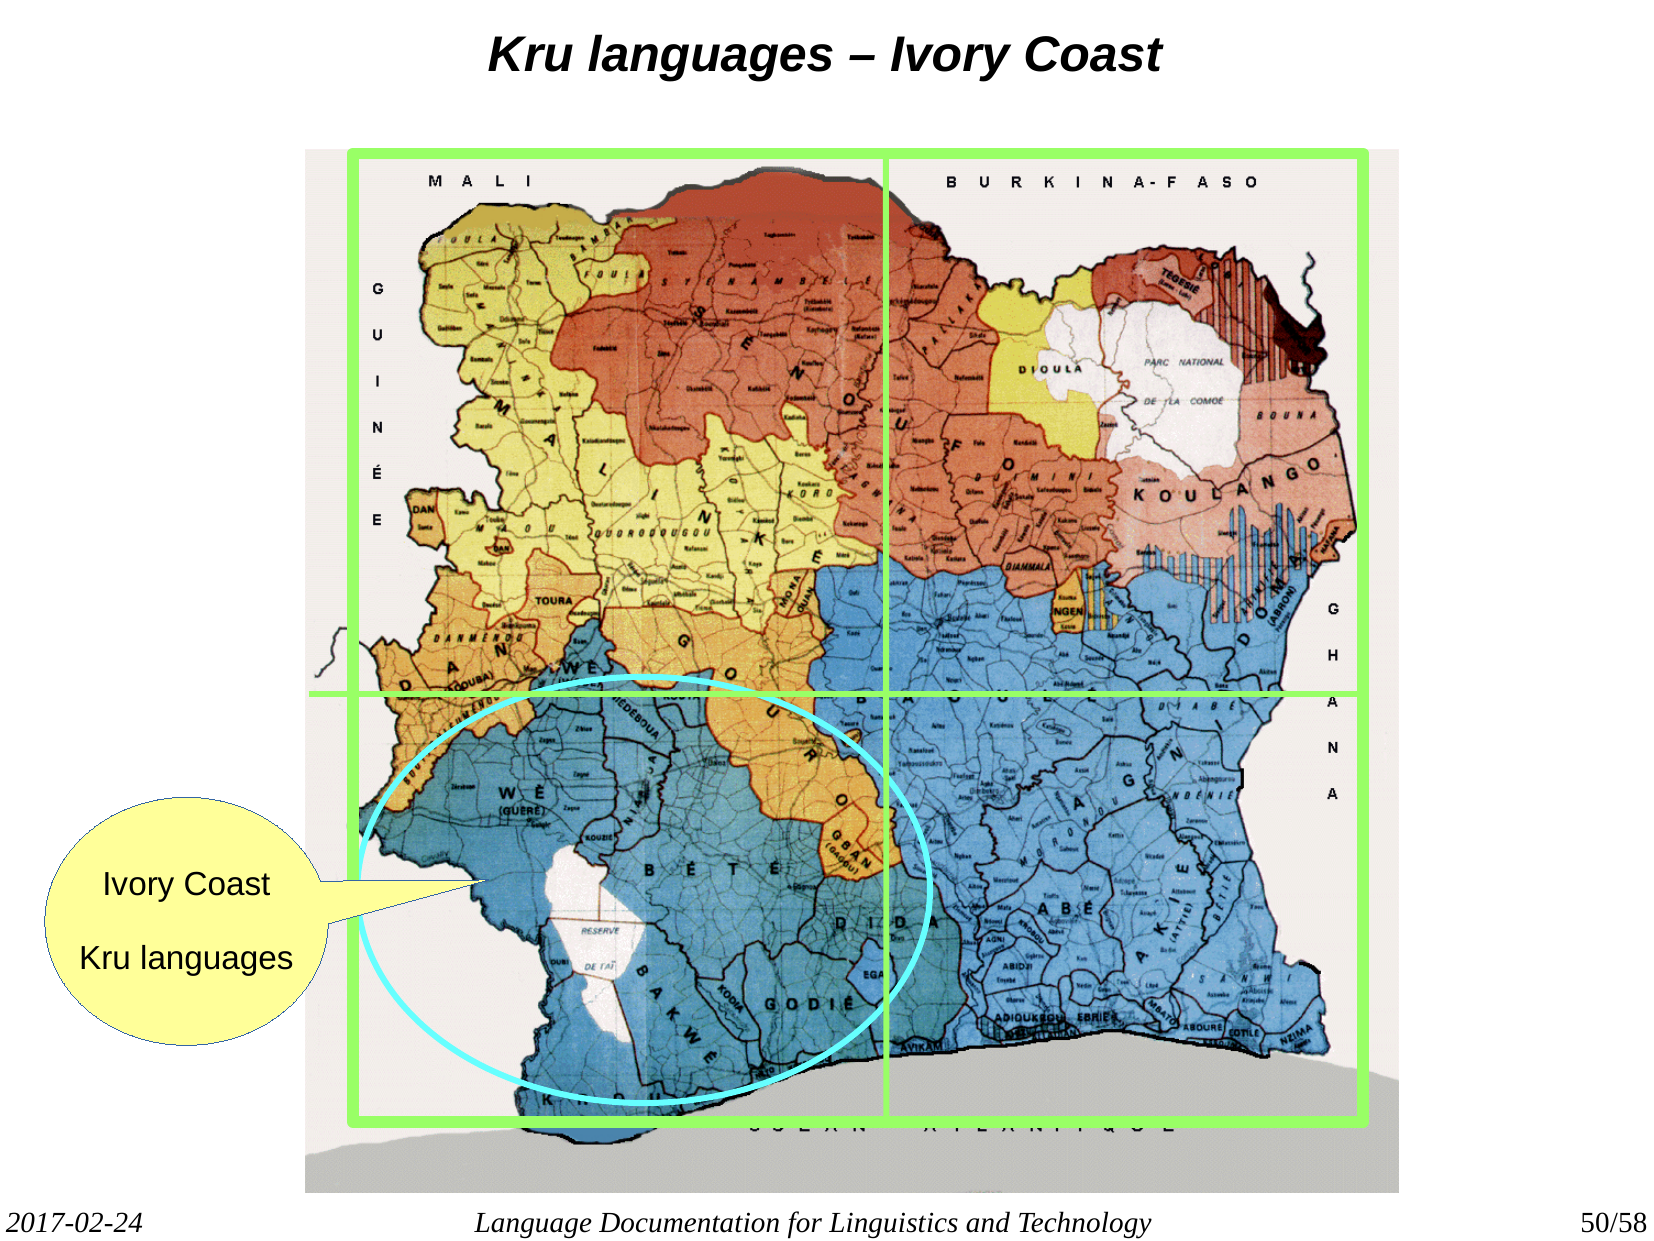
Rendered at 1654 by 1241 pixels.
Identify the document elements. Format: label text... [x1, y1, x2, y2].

picture [889, 159, 1357, 691]
picture [305, 149, 348, 881]
picture [359, 933, 883, 1116]
text_box Ivory Coast Kru languages [44, 797, 489, 1046]
picture [359, 697, 510, 847]
picture [777, 697, 883, 767]
picture [359, 159, 883, 691]
picture [557, 680, 730, 691]
picture [361, 697, 883, 1100]
picture [305, 149, 1399, 1193]
picture [890, 697, 1357, 1116]
picture [890, 788, 926, 992]
title Kru languages – Ivory Coast [0, 2, 1654, 106]
